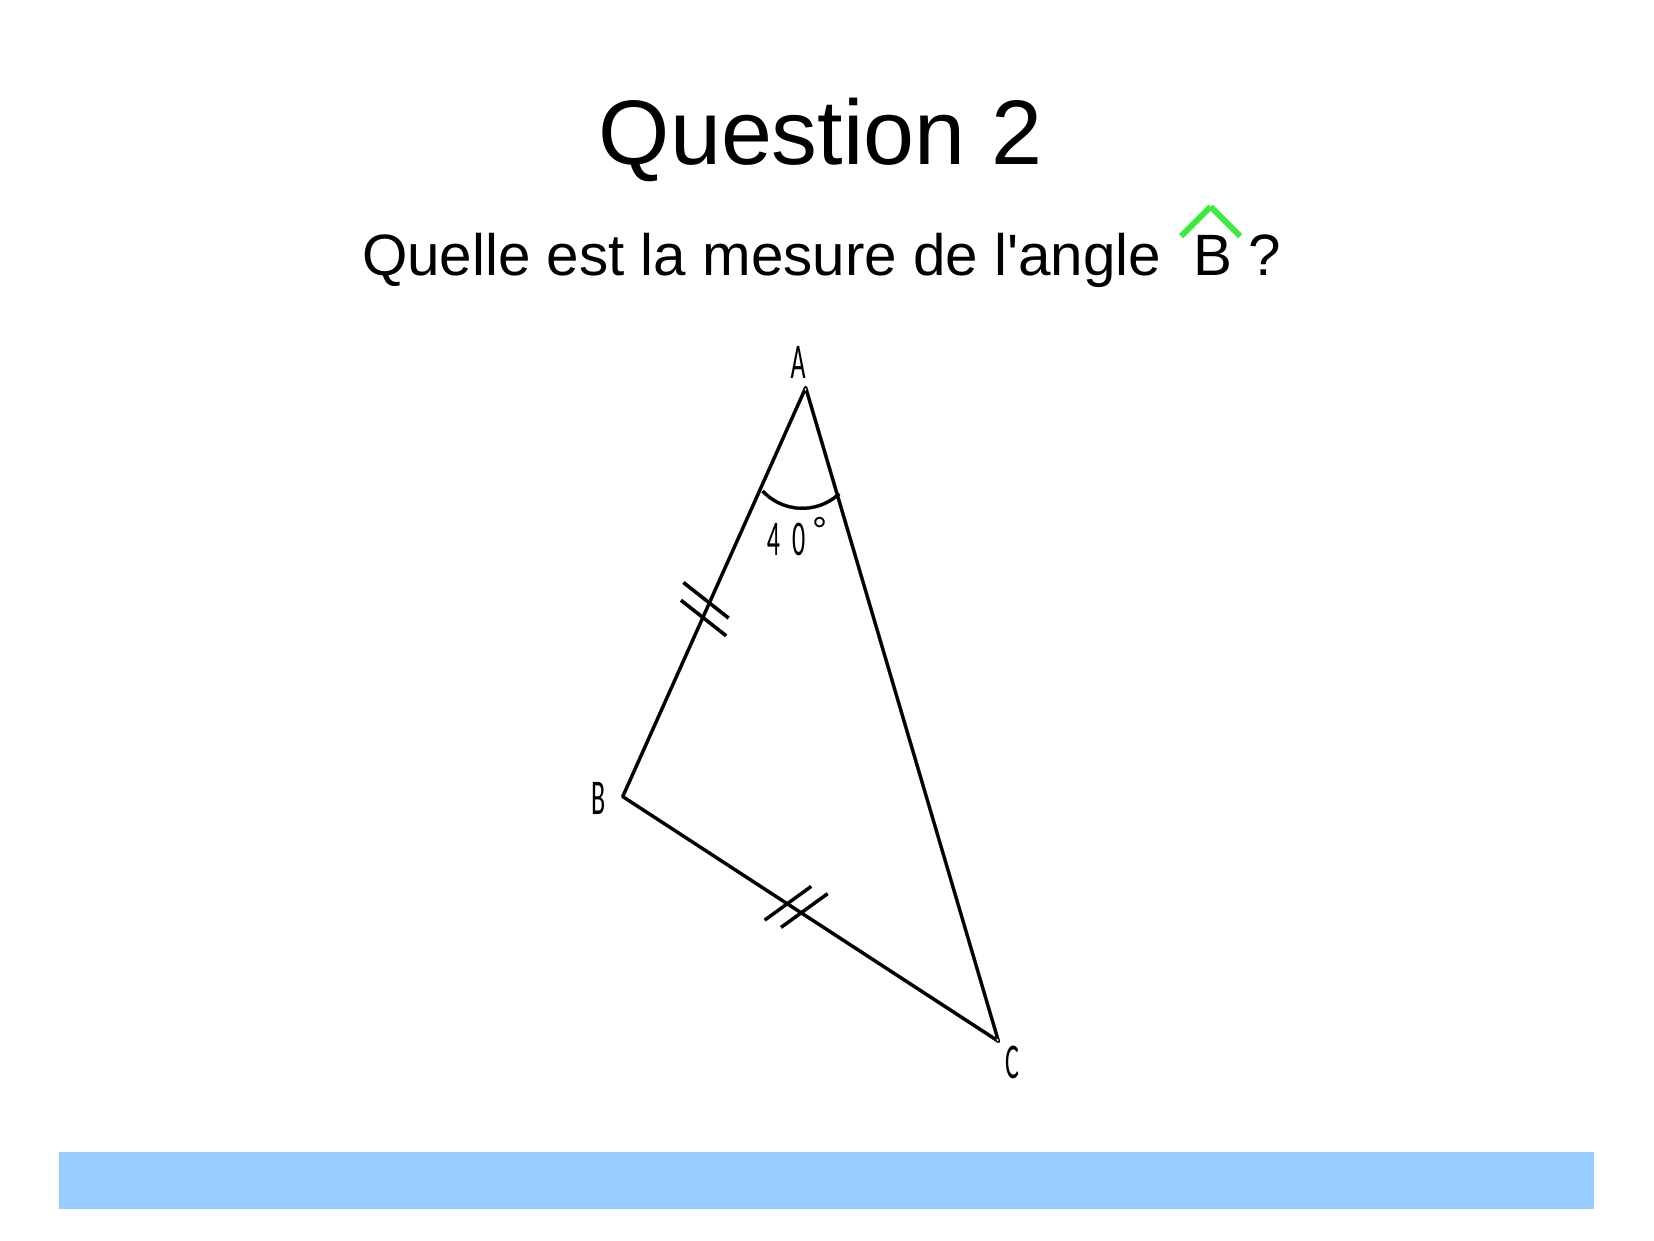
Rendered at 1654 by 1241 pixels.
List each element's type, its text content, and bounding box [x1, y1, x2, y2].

picture [561, 316, 1062, 1123]
table_header [59, 1152, 1594, 1209]
text_box Quelle est la mesure de l'angle B ? [347, 215, 1329, 296]
title Question 2 [76, 29, 1565, 237]
